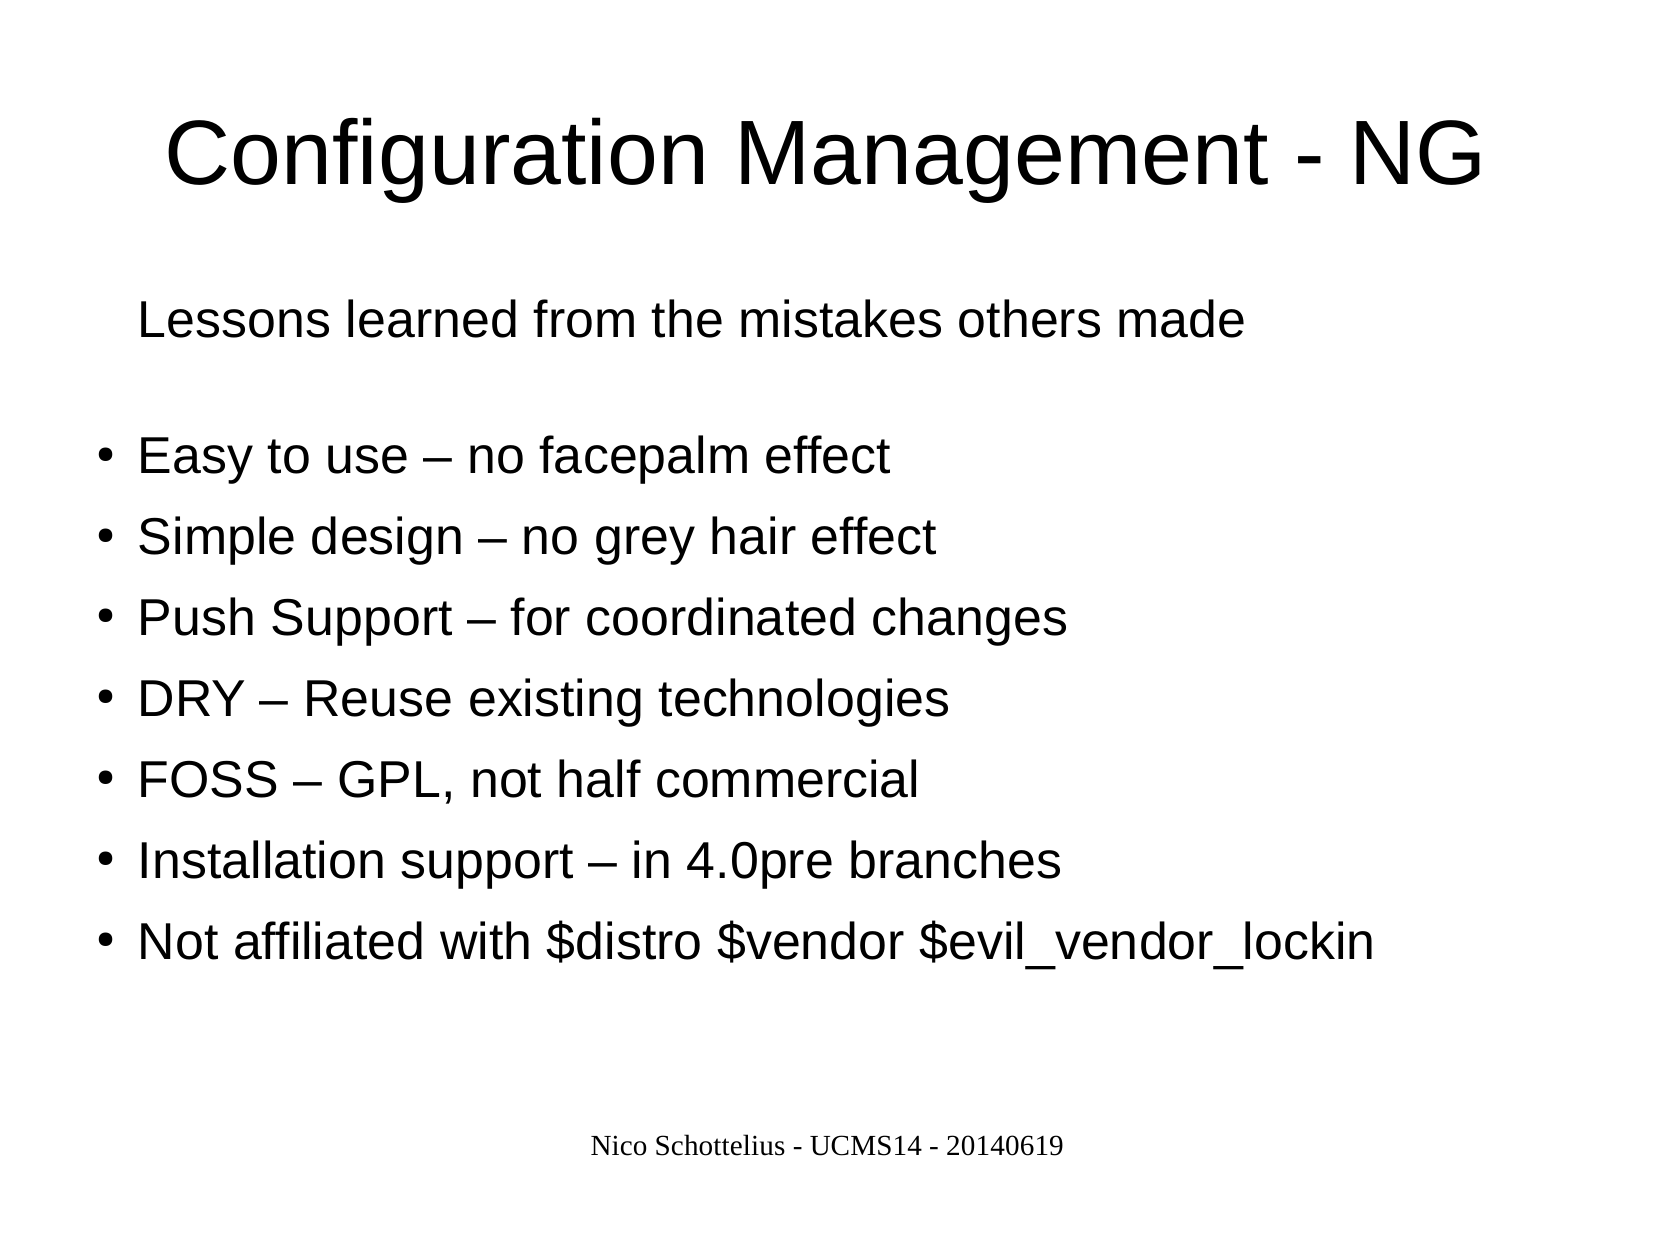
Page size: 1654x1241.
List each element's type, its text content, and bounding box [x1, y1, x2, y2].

title Configuration Management - NG [82, 49, 1571, 257]
list Lessons learned from the mistakes others made Easy to use – no facepalm effect Simple design – no grey hair effect Push Support – for coordinated changes DRY – Reuse existing technologies FOSS – GPL, not half commercial Installation support – in 4.0pre branches Not affiliated with $distro $vendor $evil_vendor_lockin [82, 290, 1538, 977]
